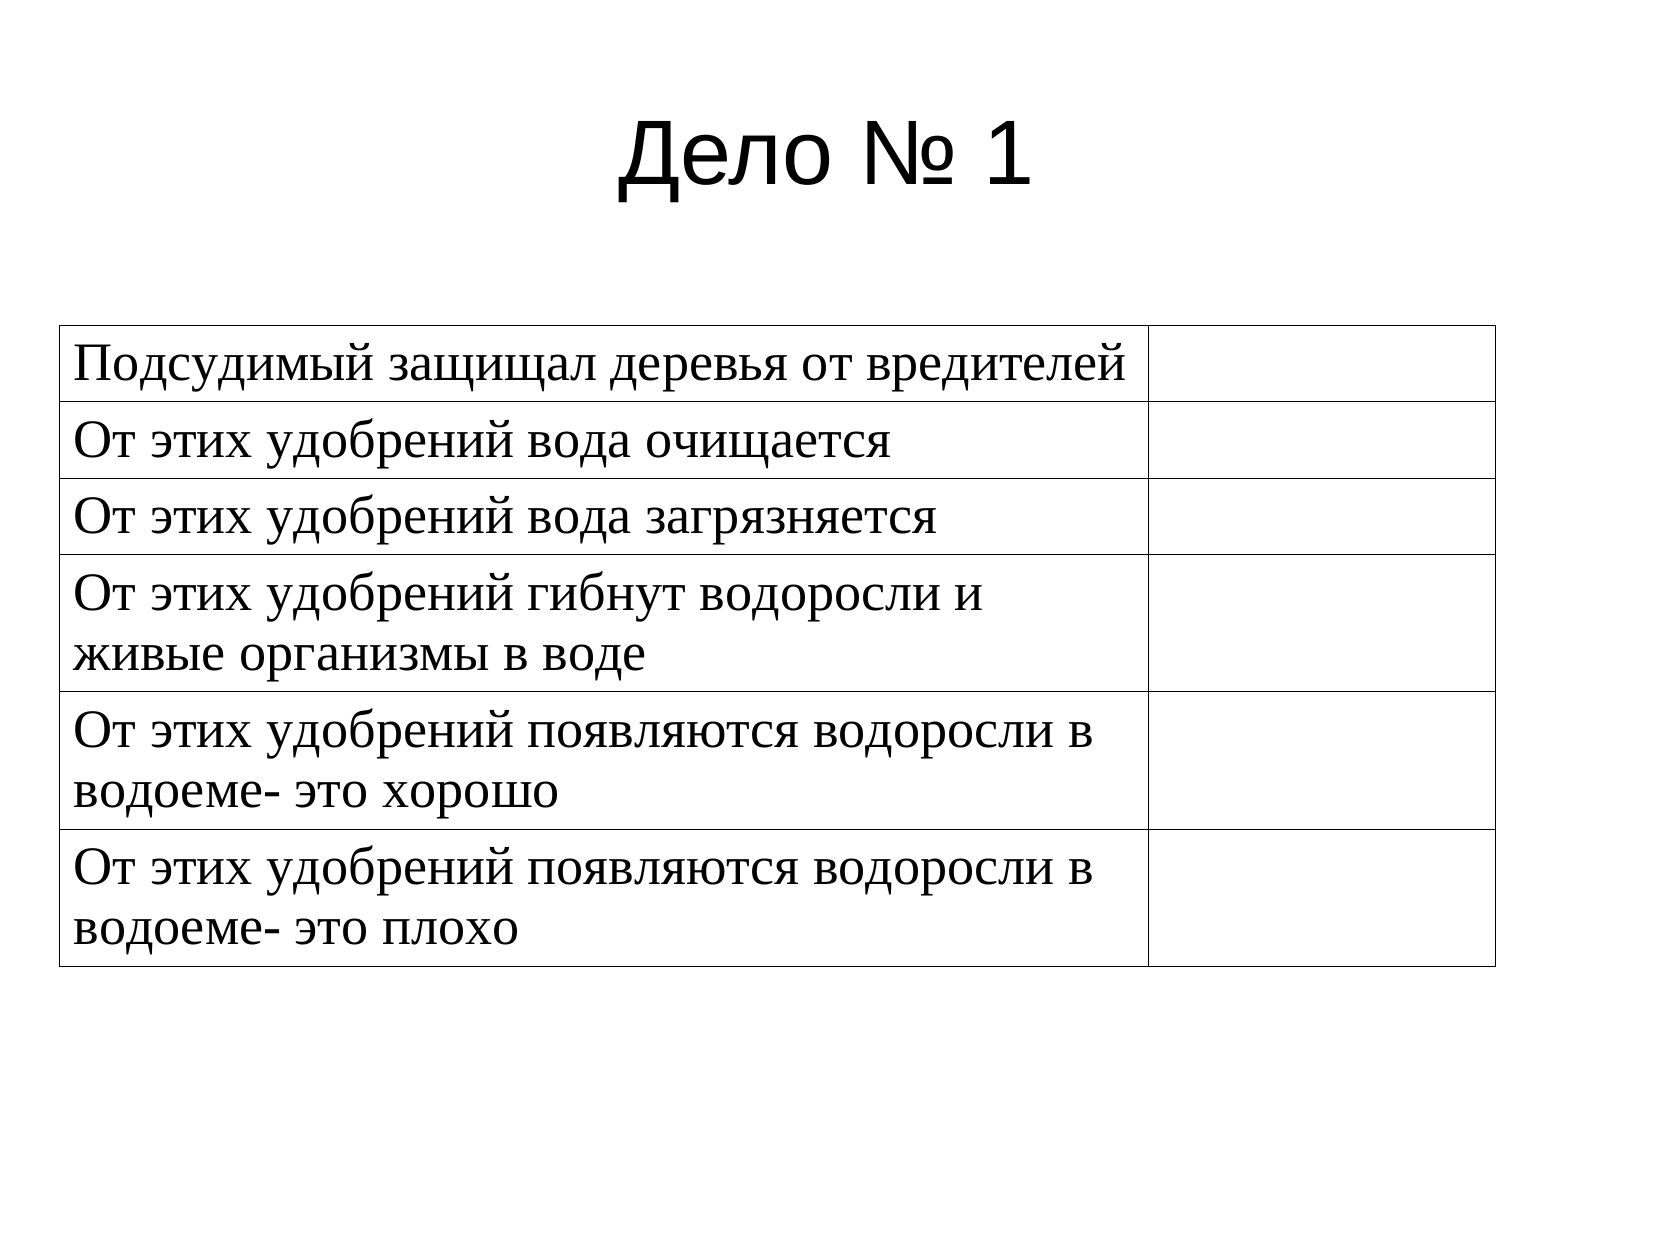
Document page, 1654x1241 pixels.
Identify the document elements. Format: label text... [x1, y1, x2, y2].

table_cell От этих удобрений появляются водоросли в водоеме- это хорошо [60, 692, 1148, 829]
table_header Подсудимый защищал деревья от вредителей [60, 326, 1148, 401]
table_cell От этих удобрений вода загрязняется [60, 479, 1148, 554]
table_cell [1149, 830, 1495, 966]
table_cell От этих удобрений гибнут водоросли и живые организмы в воде [60, 555, 1148, 691]
table_cell [1149, 555, 1495, 691]
table_cell [1149, 479, 1495, 554]
table_cell От этих удобрений появляются водоросли в водоеме- это плохо [60, 830, 1148, 966]
title Дело № 1 [82, 49, 1571, 257]
table_header [1149, 326, 1495, 401]
table_cell [1149, 402, 1495, 478]
table_cell [1149, 692, 1495, 829]
table_cell От этих удобрений вода очищается [60, 402, 1148, 478]
